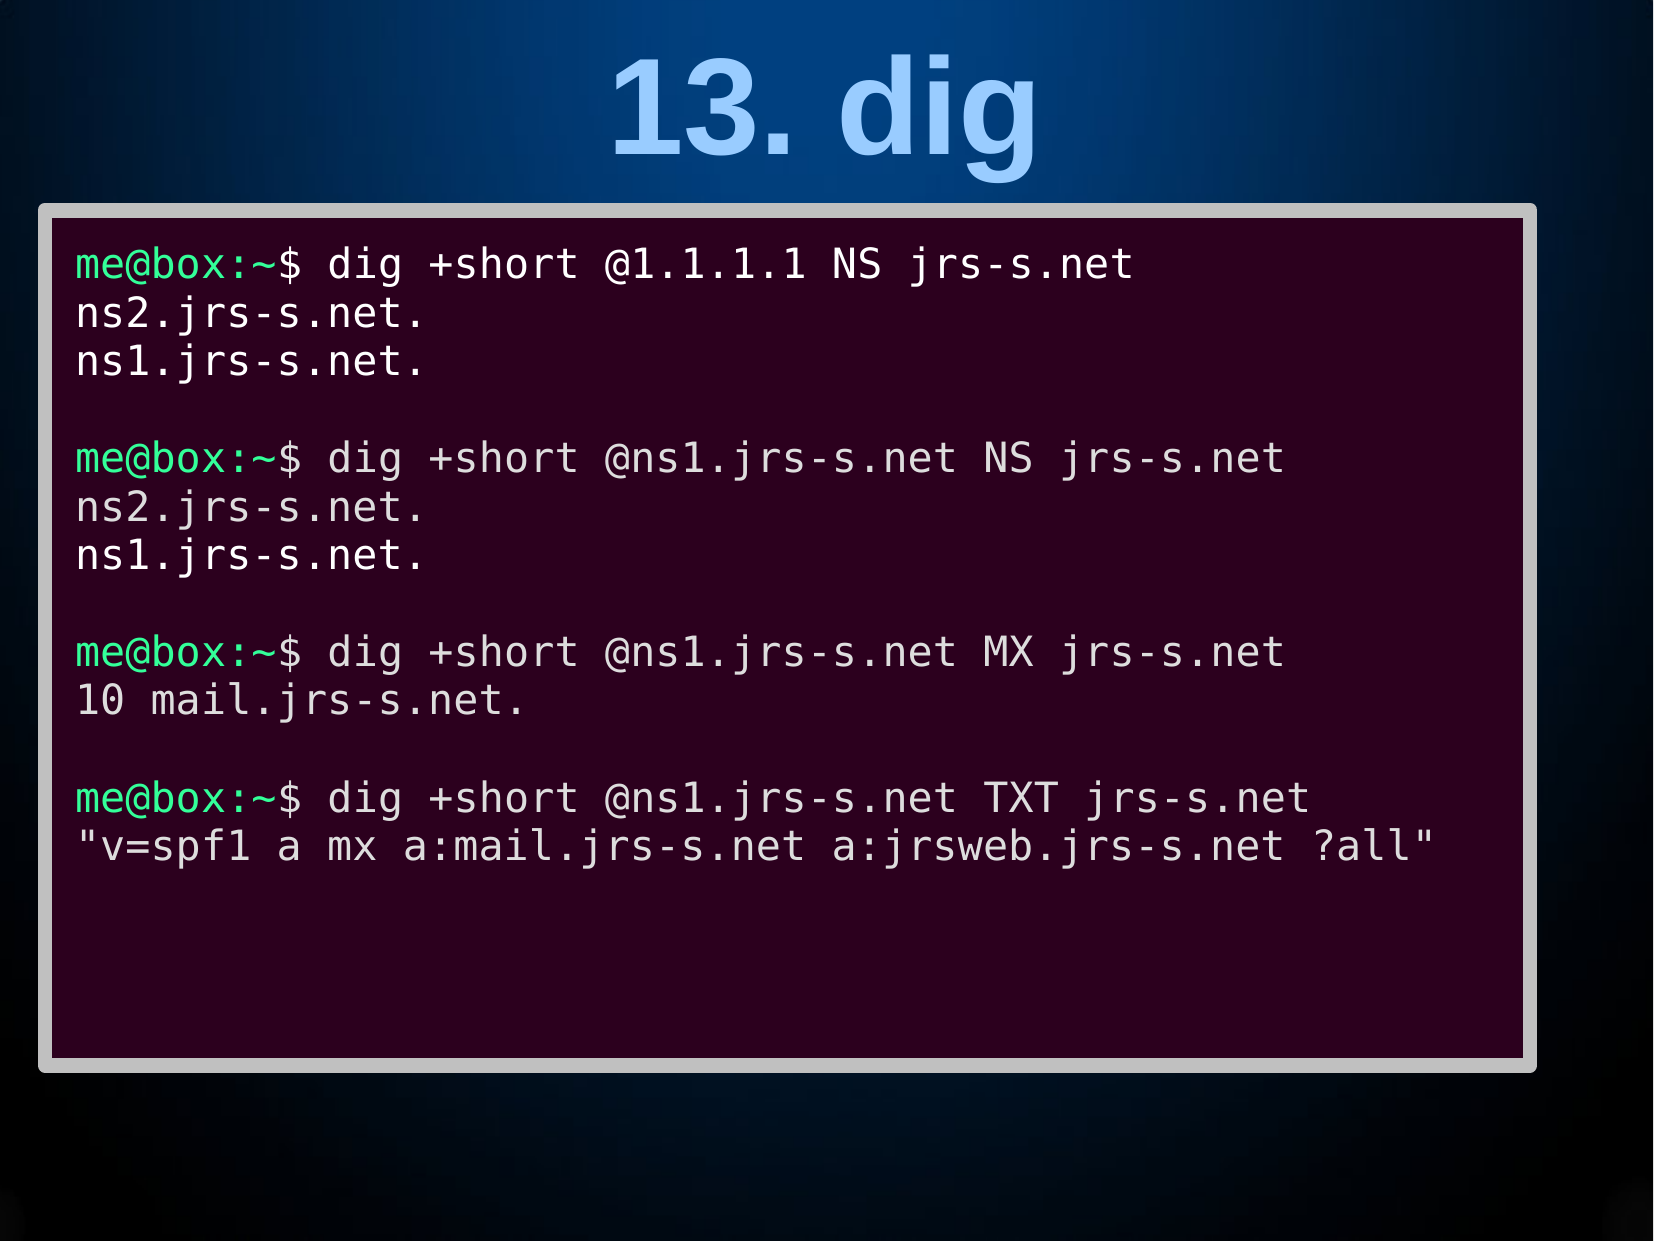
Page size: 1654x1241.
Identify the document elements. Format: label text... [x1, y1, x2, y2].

picture [0, 0, 1654, 1241]
list me@box:~$ dig +short @1.1.1.1 NS jrs-s.net ns2.jrs-s.net. ns1.jrs-s.net. me@box:~$ dig +short @ns1.jrs-s.net NS jrs-s.net ns2.jrs-s.net. ns1.jrs-s.net. me@box:~$ dig +short @ns1.jrs-s.net MX jrs-s.net 10 mail.jrs-s.net. me@box:~$ dig +short @ns1.jrs-s.net TXT jrs-s.net "v=spf1 a mx a:mail.jrs-s.net a:jrsweb.jrs-s.net ?all" [45, 210, 1531, 1066]
title 13. dig [0, 2, 1651, 211]
